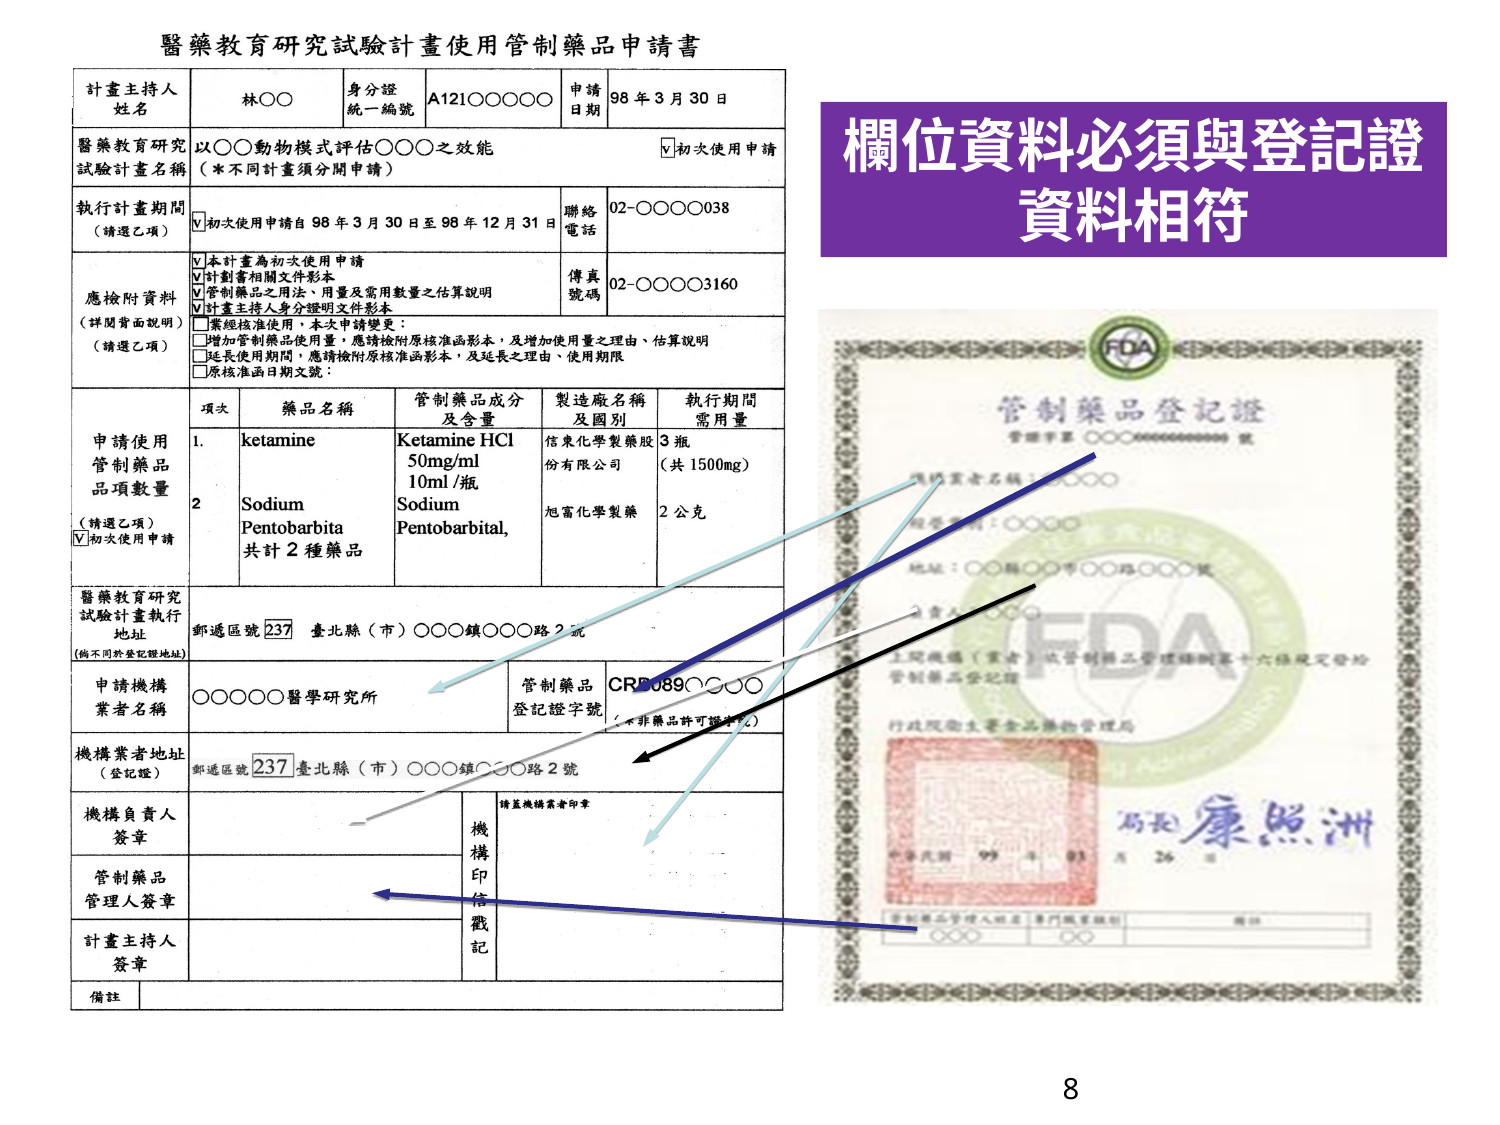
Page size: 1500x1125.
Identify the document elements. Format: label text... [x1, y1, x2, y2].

picture [818, 584, 851, 625]
picture [67, 31, 787, 1011]
picture [765, 676, 787, 701]
picture [818, 309, 1438, 1007]
text_box 欄位資料必須與登記證資料相符 [820, 101, 1447, 258]
